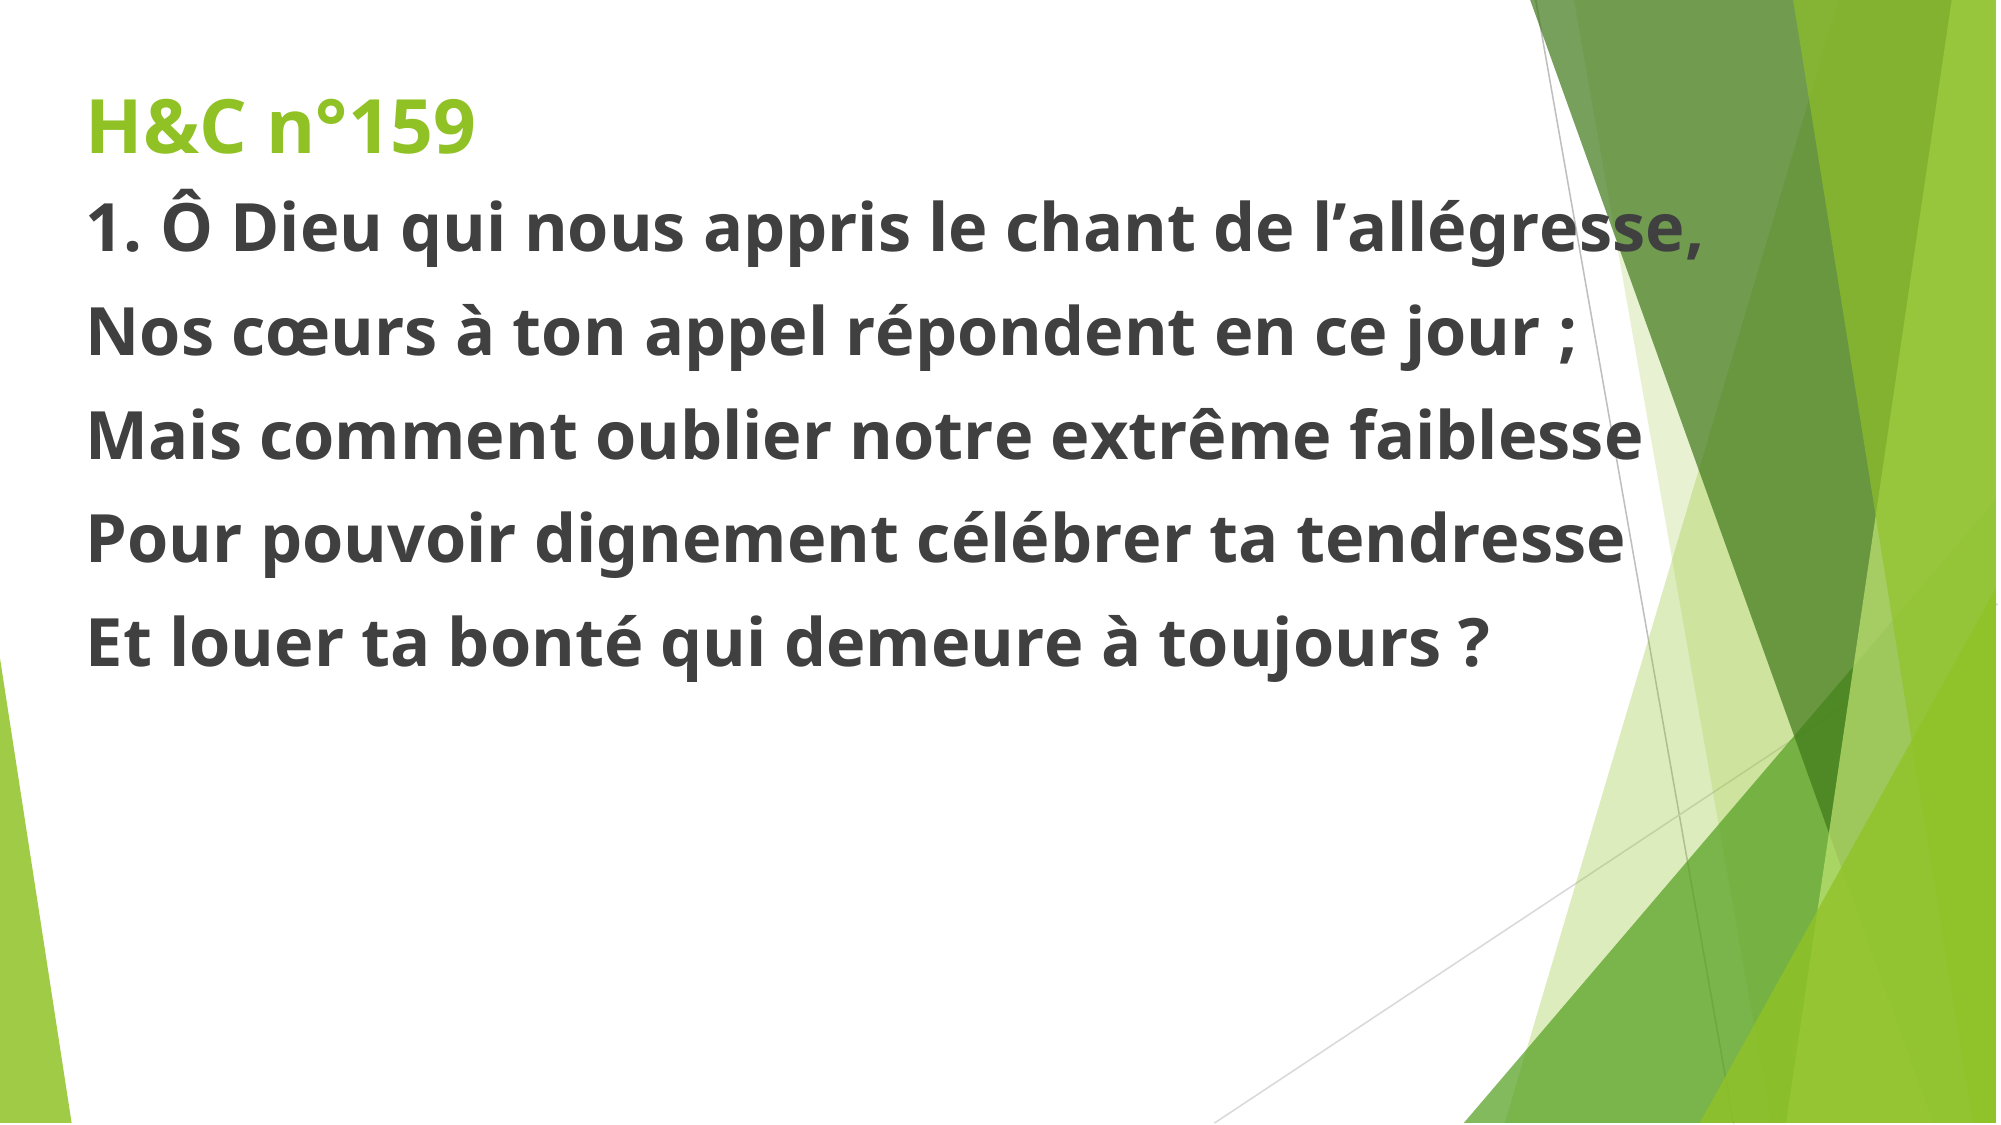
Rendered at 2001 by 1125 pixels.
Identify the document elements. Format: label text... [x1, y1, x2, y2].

text_box H&C n°159 [70, 70, 1522, 165]
text_box 1. Ô Dieu qui nous appris le chant de l’allégresse, Nos cœurs à ton appel répondent en ce jour ; Mais comment oublier notre extrême faiblesse Pour pouvoir dignement célébrer ta tendresse Et louer ta bonté qui demeure à toujours ? [70, 165, 2001, 1037]
